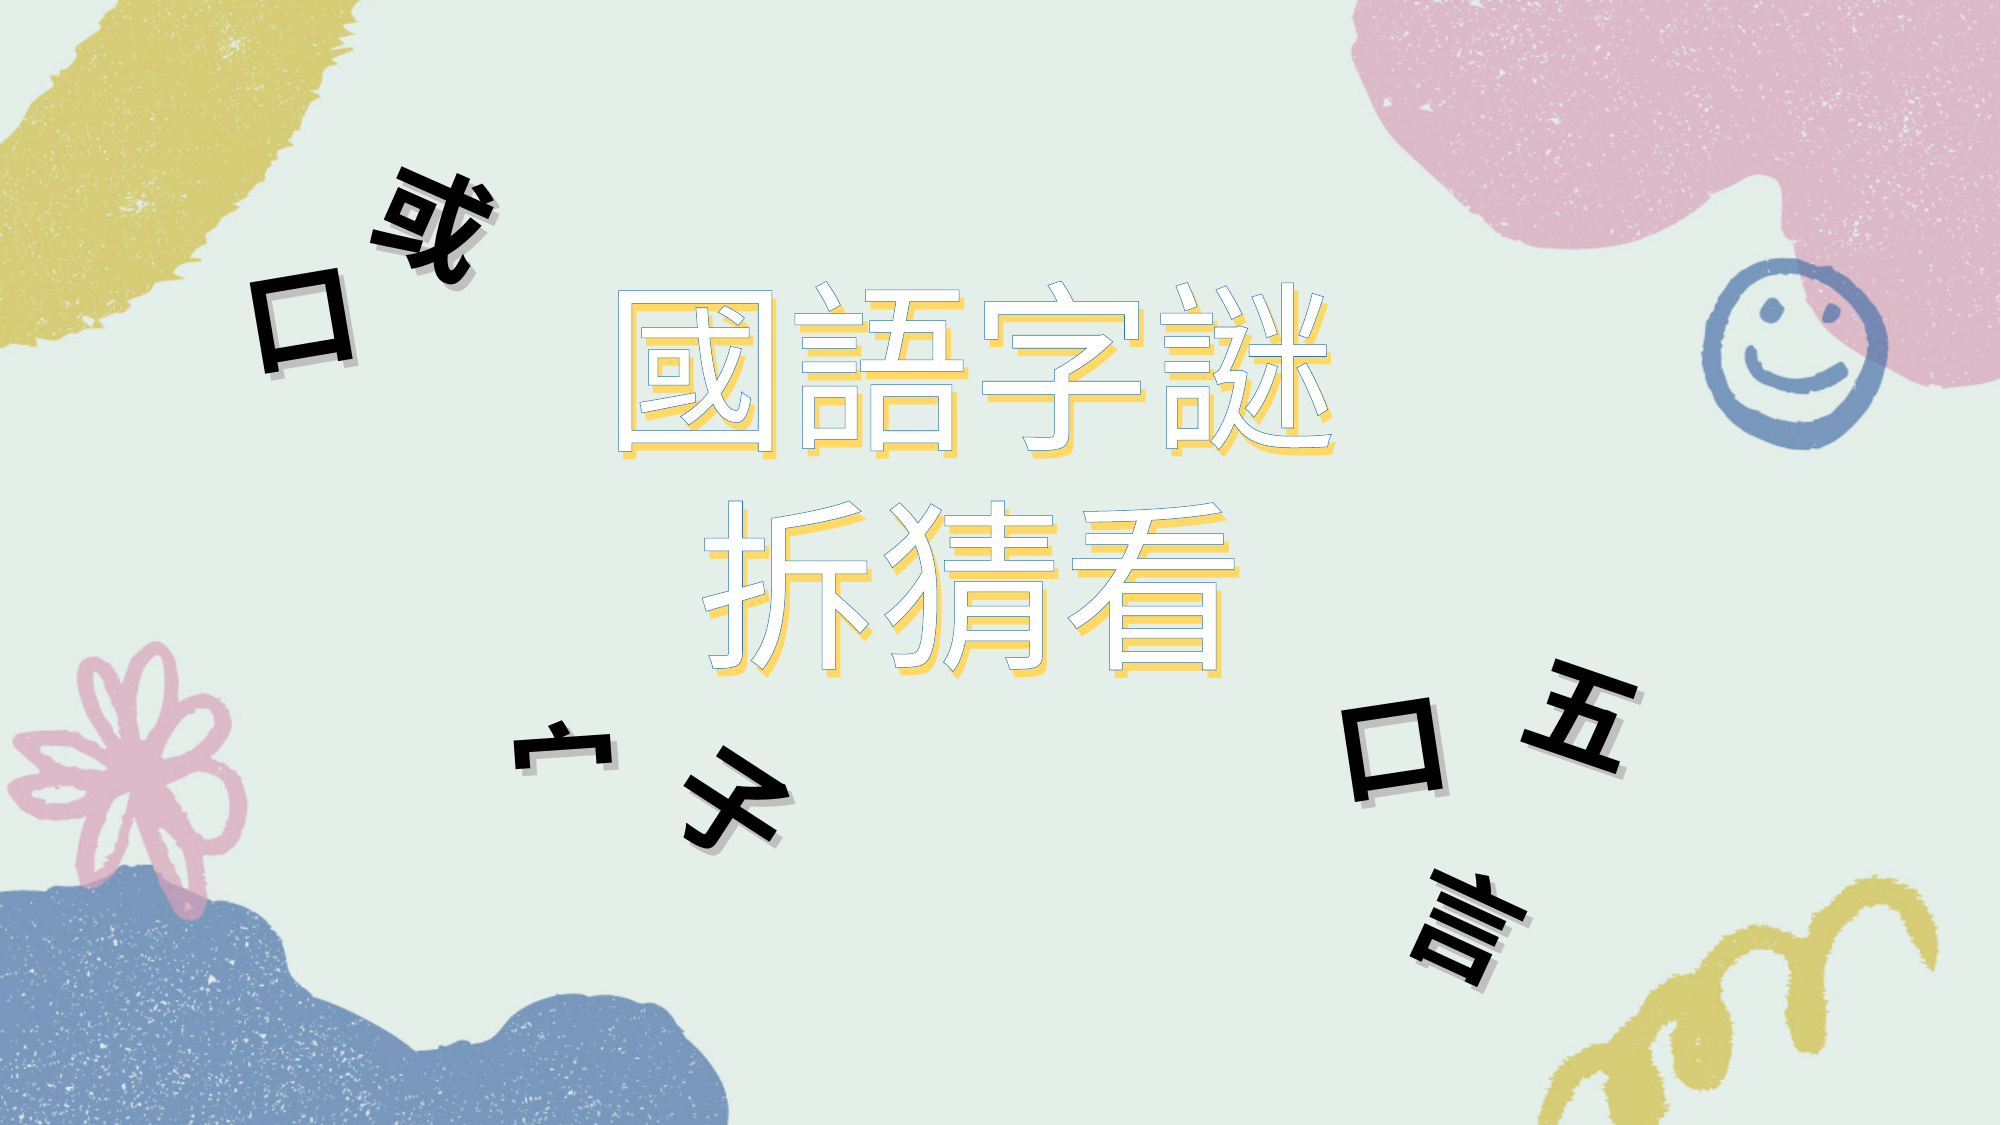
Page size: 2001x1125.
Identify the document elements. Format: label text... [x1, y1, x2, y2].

text_box 五 [1492, 628, 1680, 804]
text_box 言 [1354, 834, 1565, 1041]
text_box 口 [188, 238, 414, 405]
text_box 子 [633, 715, 826, 905]
text_box 宀 [489, 707, 641, 849]
picture [0, 0, 2000, 1125]
text_box 國語字謎 拆猜看 [436, 270, 1504, 479]
subtitle 國語字謎 拆猜看 [442, 278, 1509, 487]
text_box 口 [1284, 669, 1502, 835]
text_box 或 [343, 134, 524, 313]
